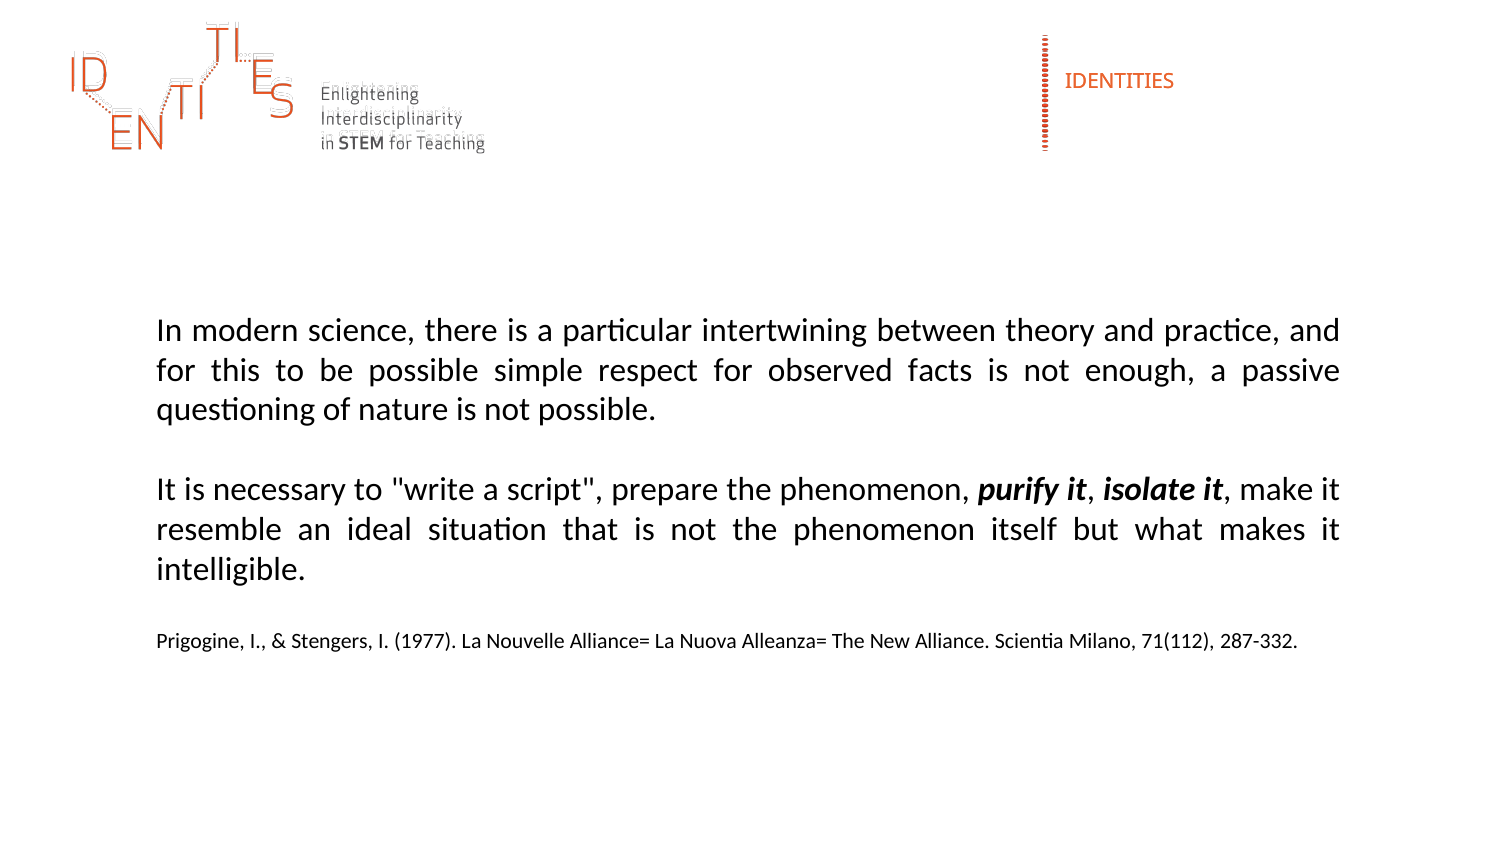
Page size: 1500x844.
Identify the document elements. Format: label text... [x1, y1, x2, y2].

text_box IDENTITIES [1050, 60, 1472, 121]
text_box In modern science, there is a particular intertwining between theory and practice, and for this to be possible simple respect for observed facts is not enough, a passive questioning of nature is not possible. It is necessary to "write a script", prepare the phenomenon, purify it, isolate it, make it resemble an ideal situation that is not the phenomenon itself but what makes it intelligible. Prigogine, I., & Stengers, I. (1977). La Nouvelle Alliance= La Nuova Alleanza= The New Alliance. Scientia Milano, 71(112), 287-332. [141, 300, 1359, 666]
picture [71, 18, 485, 157]
picture [1042, 35, 1051, 151]
